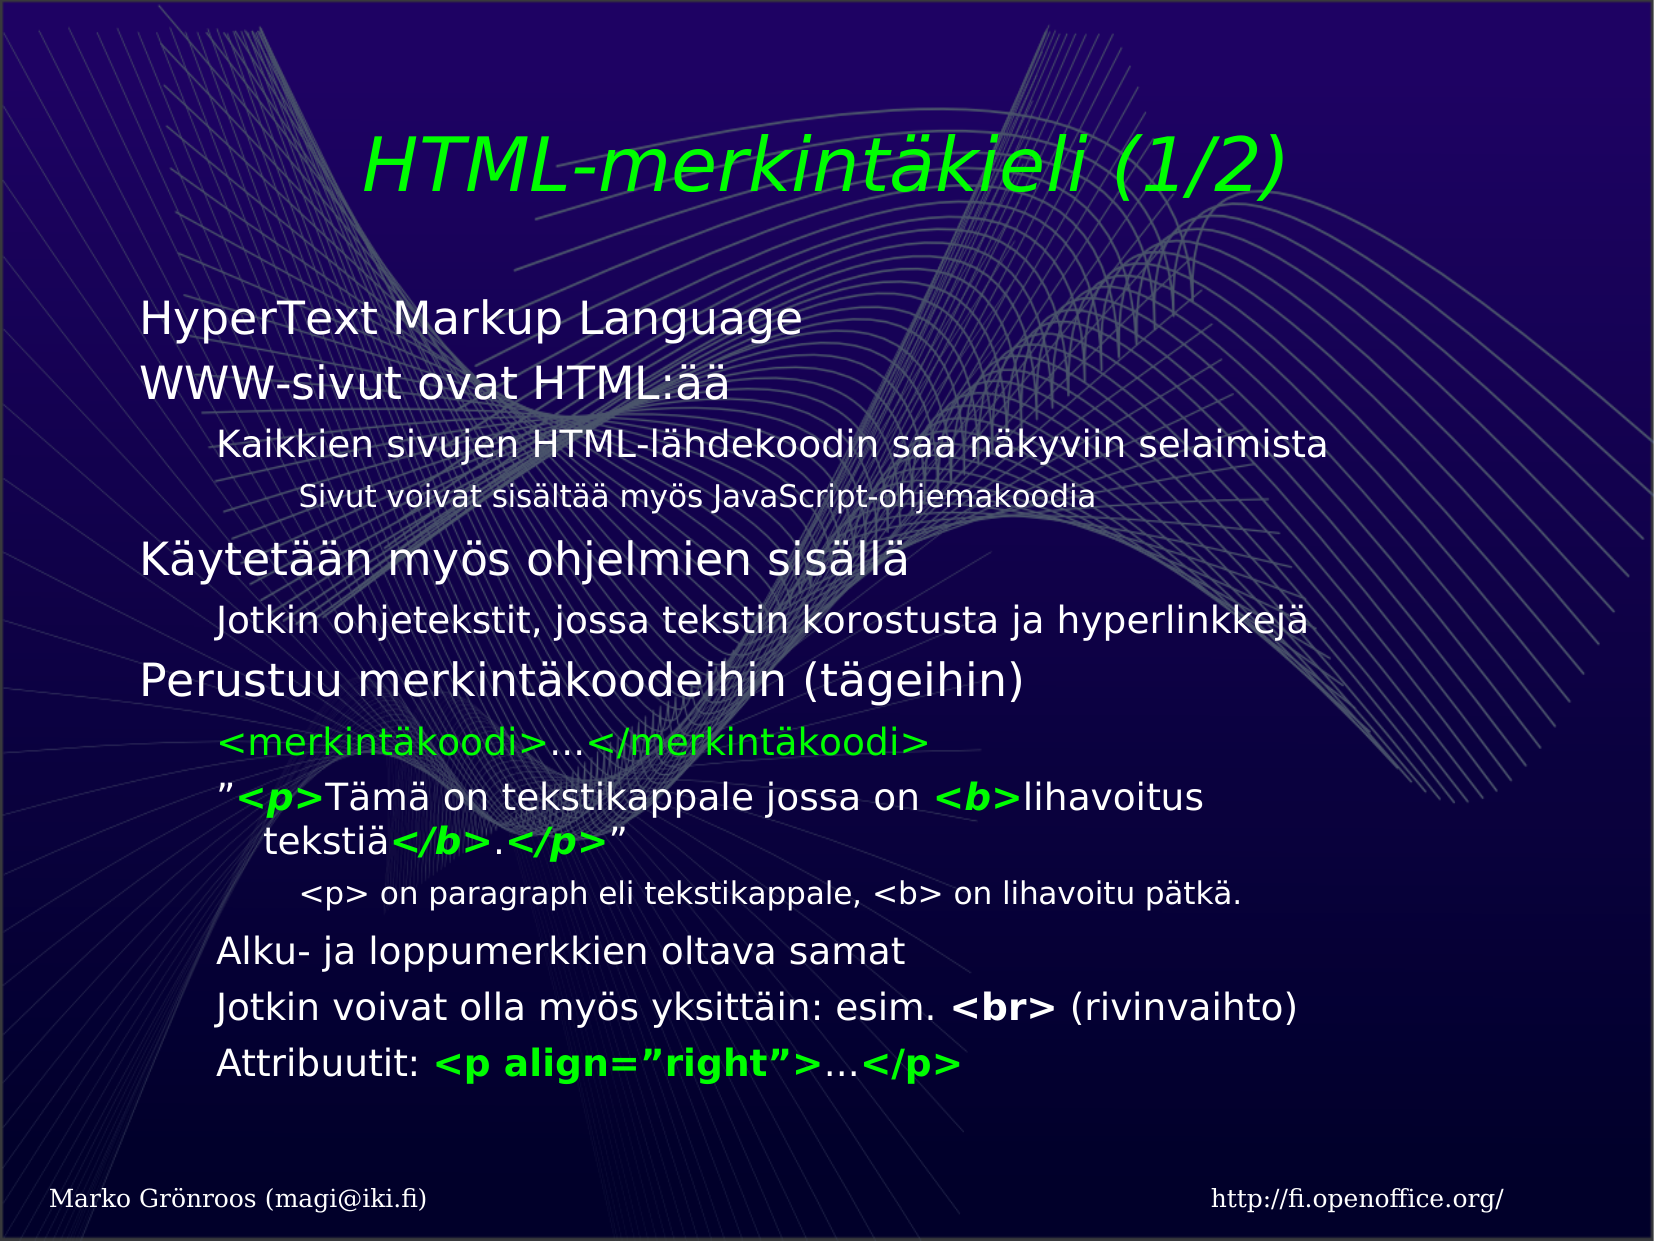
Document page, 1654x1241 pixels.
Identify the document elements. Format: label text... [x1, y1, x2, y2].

list HyperText Markup Language WWW-sivut ovat HTML:ää Kaikkien sivujen HTML-lähdekoodin saa näkyviin selaimista Sivut voivat sisältää myös JavaScript-ohjemakoodia Käytetään myös ohjelmien sisällä Jotkin ohjetekstit, jossa tekstin korostusta ja hyperlinkkejä Perustuu merkintäkoodeihin (tägeihin) <merkintäkoodi>...</merkintäkoodi> ”<p>Tämä on tekstikappale jossa on <b>lihavoitus tekstiä</b>.</p>” <p> on paragraph eli tekstikappale, <b> on lihavoitu pätkä. Alku- ja loppumerkkien oltava samat Jotkin voivat olla myös yksittäin: esim. <br> (rivinvaihto) Attribuutit: <p align=”right”>...</p> [121, 291, 1534, 1166]
title HTML-merkintäkieli (1/2) [121, 61, 1534, 269]
picture [0, 0, 1654, 1241]
